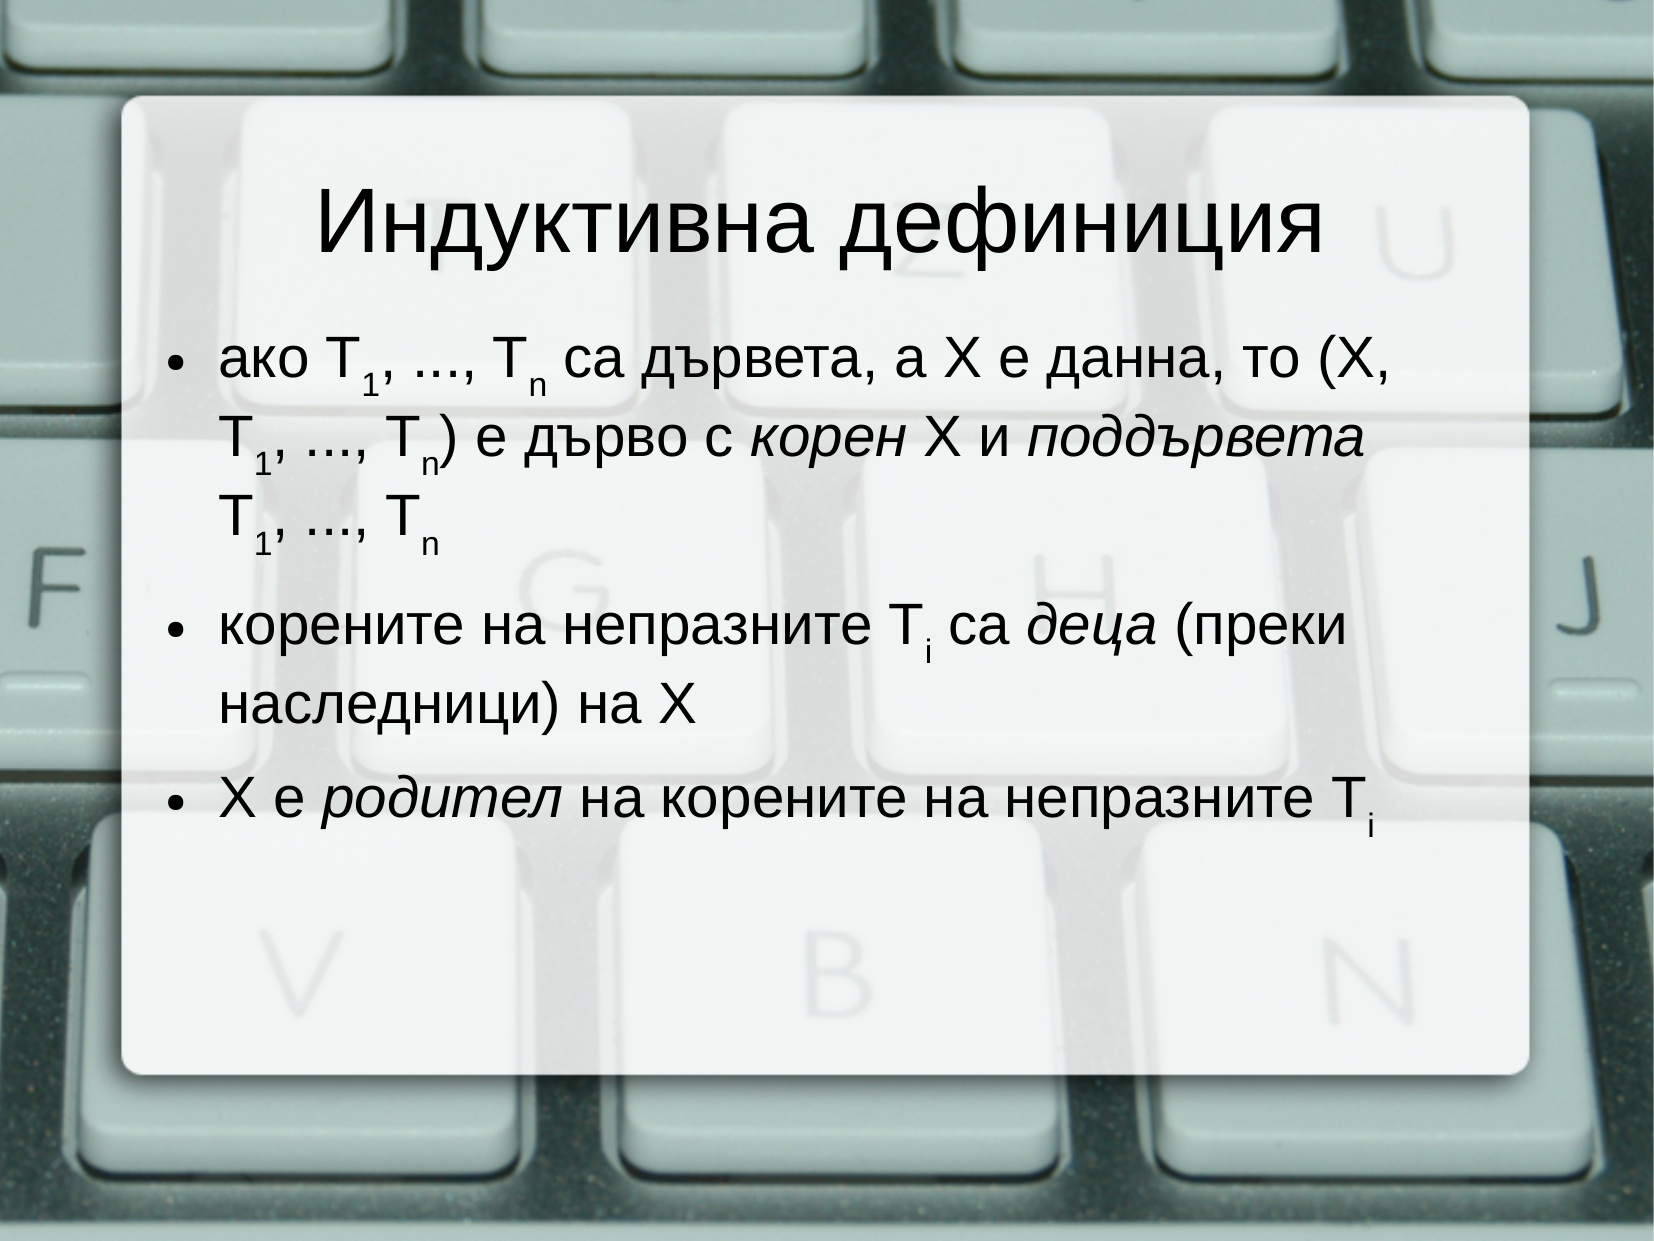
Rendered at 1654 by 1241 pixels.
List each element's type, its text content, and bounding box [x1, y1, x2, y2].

title Индуктивна дефиниция [135, 117, 1506, 325]
picture [0, 0, 1654, 1241]
list ако T1, ..., Tn са дървета, а X е данна, то (X, T1, ..., Tn) е дърво с корен X и поддървета T1, ..., Tn корените на непразните Ti са деца (преки наследници) на X X е родител на корените на непразните Ti [147, 324, 1506, 1045]
